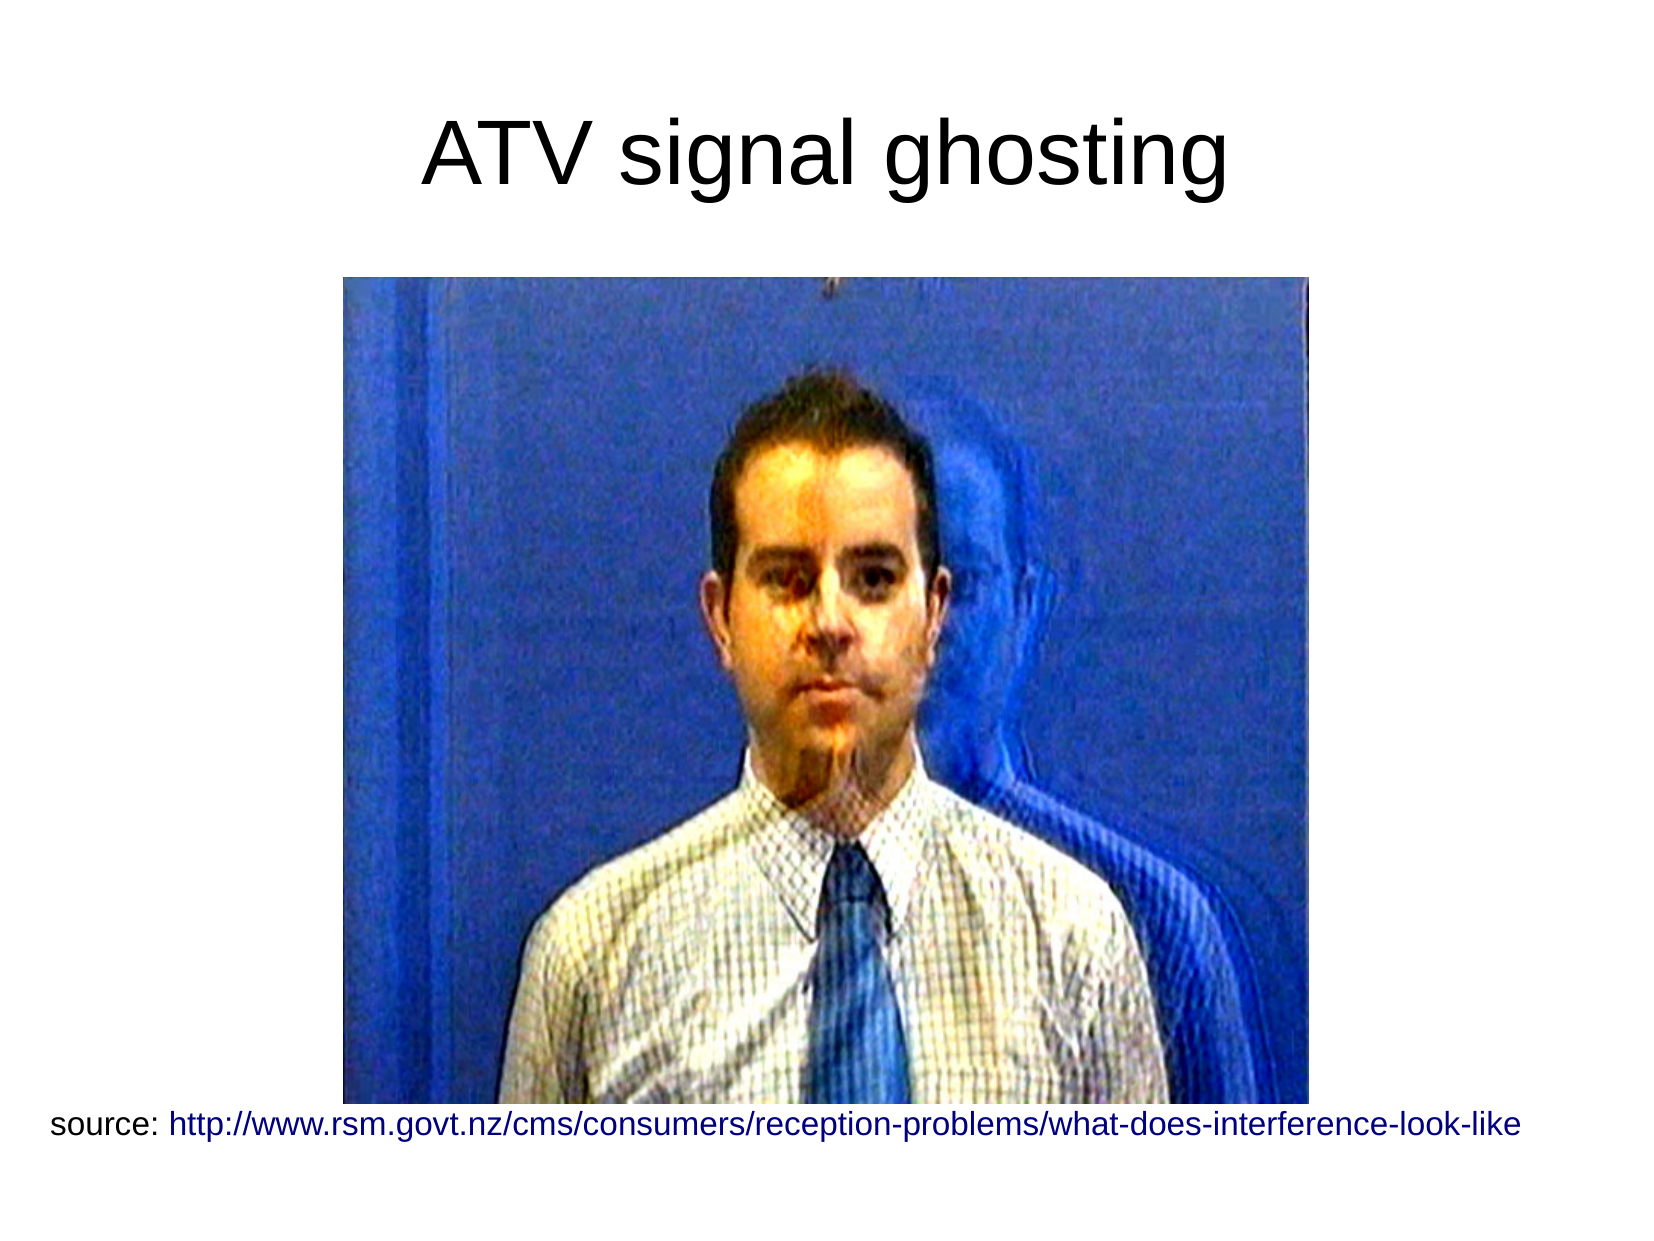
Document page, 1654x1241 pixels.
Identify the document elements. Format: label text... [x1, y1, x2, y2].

title ATV signal ghosting [82, 49, 1571, 257]
picture [343, 277, 1309, 1098]
text_box source: http://www.rsm.govt.nz/cms/consumers/reception-problems/what-does-interference-look-like [35, 1098, 1560, 1158]
